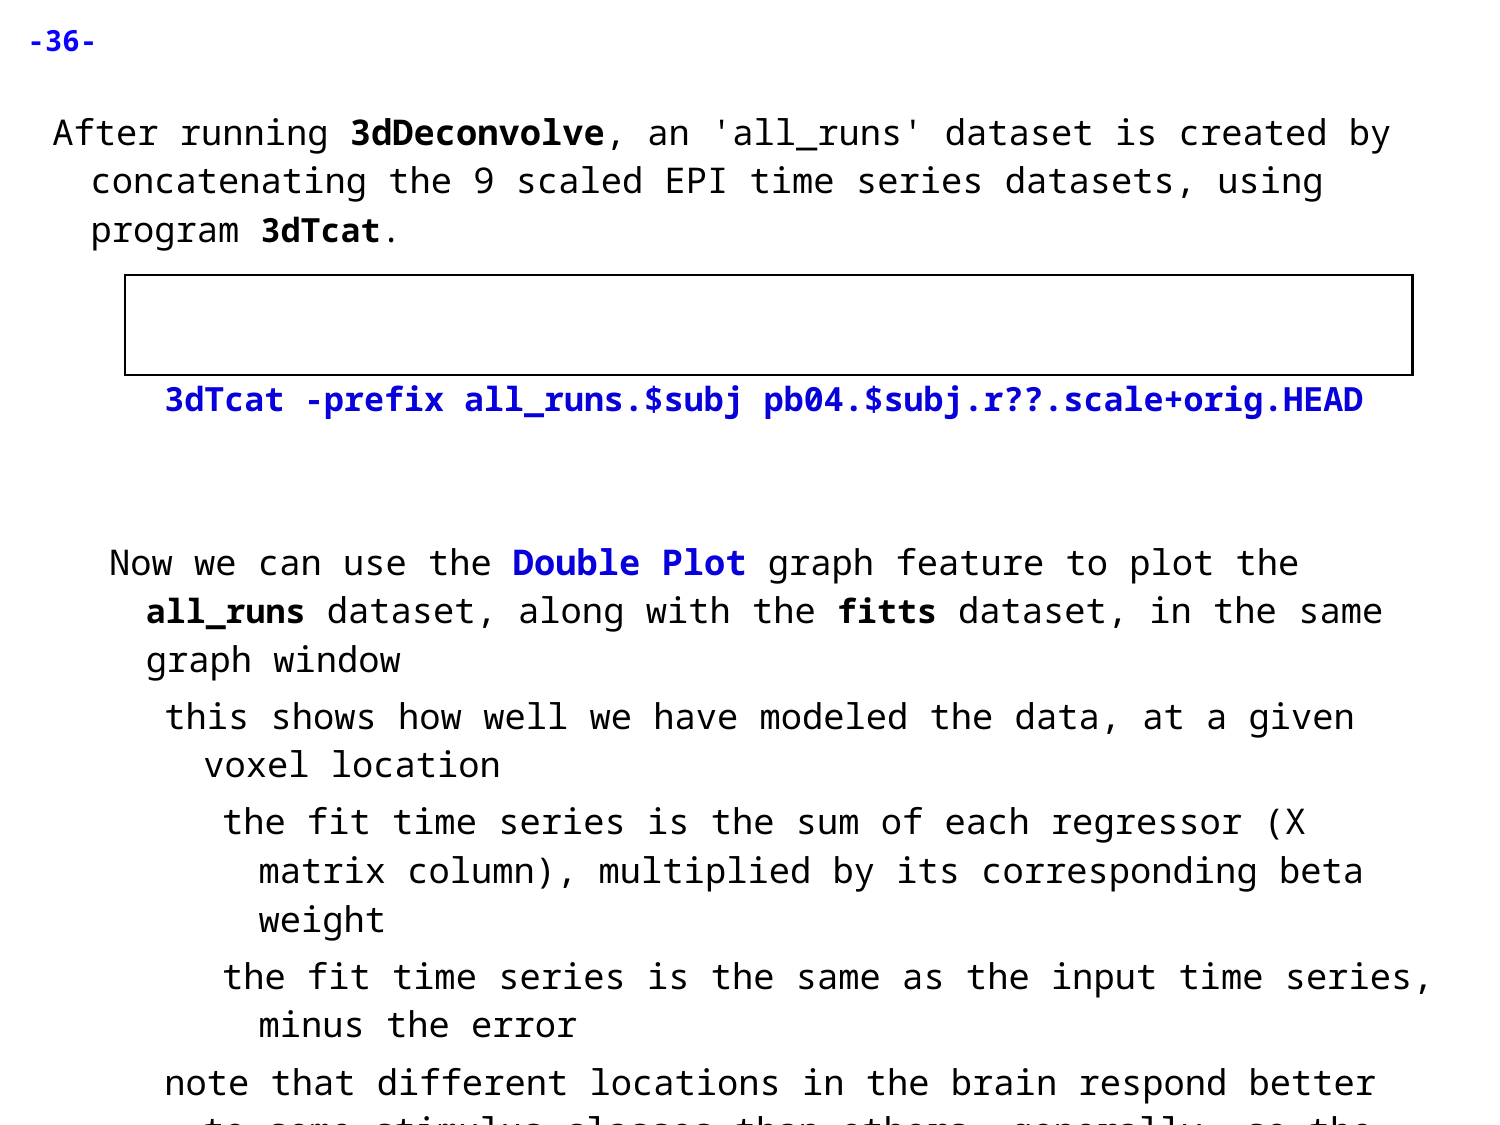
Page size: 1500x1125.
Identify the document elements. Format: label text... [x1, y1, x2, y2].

list After running 3dDeconvolve, an 'all_runs' dataset is created by concatenating the 9 scaled EPI time series datasets, using program 3dTcat. 3dTcat -prefix all_runs.$subj pb04.$subj.r??.scale+orig.HEAD Now we can use the Double Plot graph feature to plot the all_runs dataset, along with the fitts dataset, in the same graph window this shows how well we have modeled the data, at a given voxel location the fit time series is the sum of each regressor (X matrix column), multiplied by its corresponding beta weight the fit time series is the same as the input time series, minus the error note that different locations in the brain respond better to some stimulus classes than others, generally, so the fit time series may overlap better after one type of stimulus than after another We will focus on voxel 22 43 12 (ijk), which has the largest F-stat in the dataset [37, 99, 1450, 1051]
